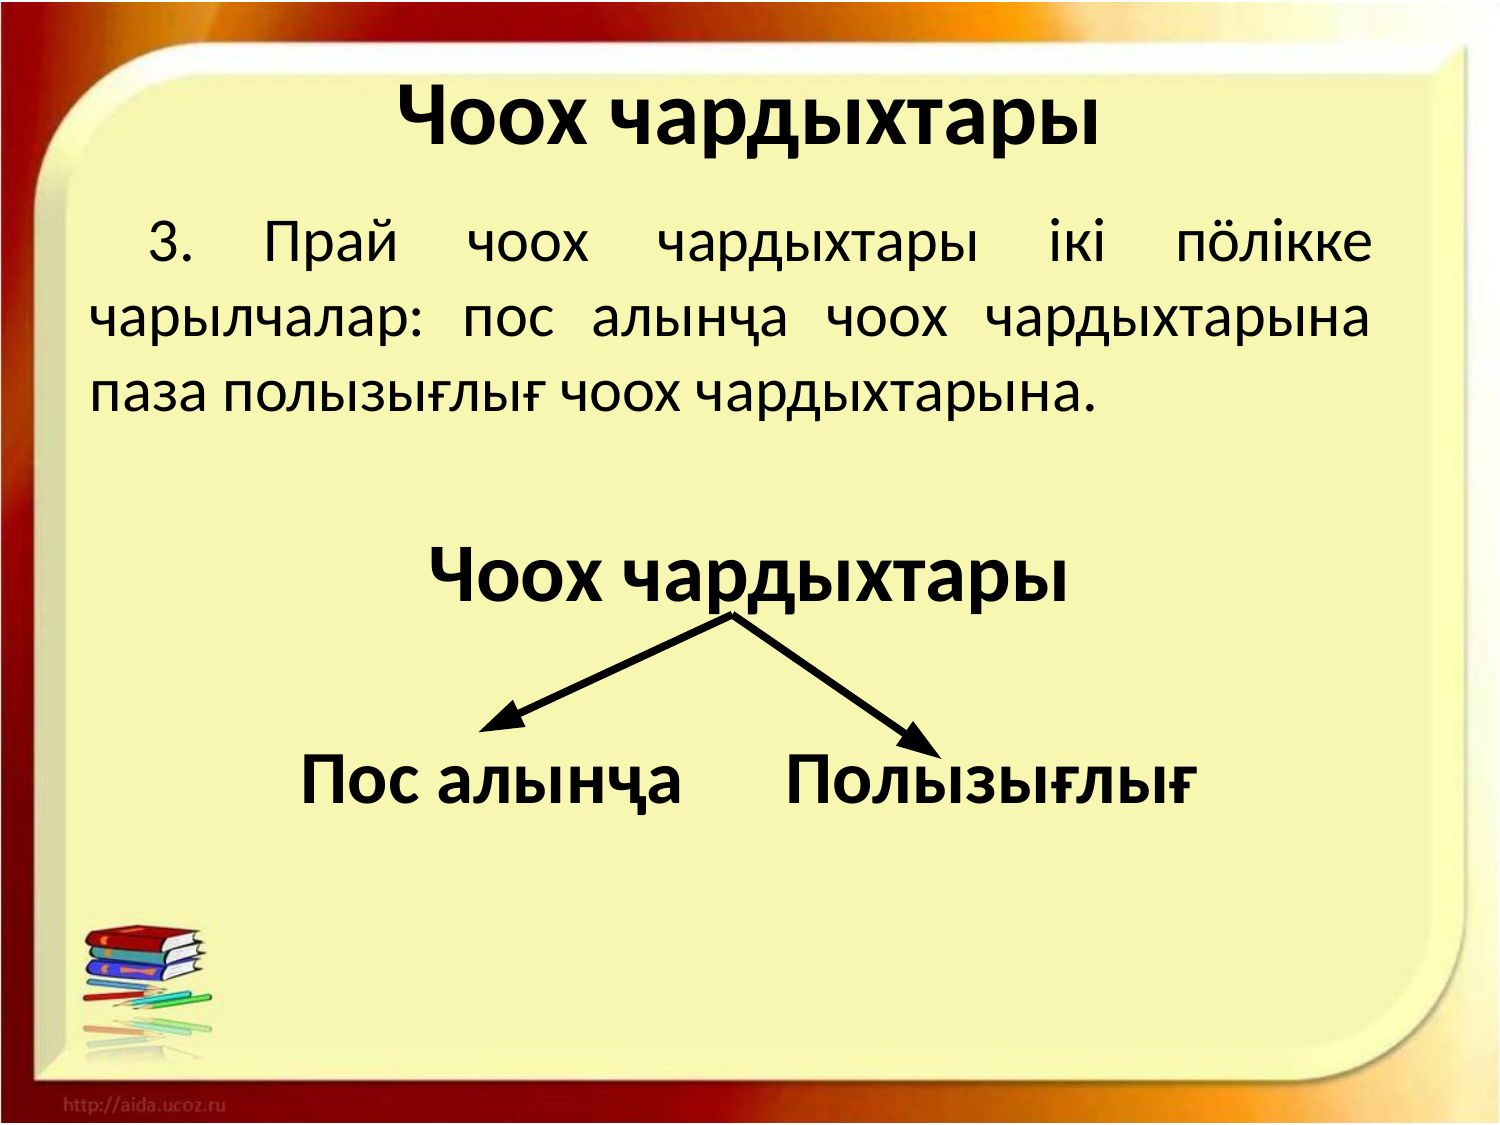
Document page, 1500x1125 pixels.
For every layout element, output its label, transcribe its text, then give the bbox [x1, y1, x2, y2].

list 3. Прай чоох чардыхтары iкi пӧлiкке чарылчалар: пос алынҷа чоох чардыхтарына паза полызығлығ чоох чардыхтарына. Чоох чардыхтары Пос алынҷа Полызығлығ [75, 191, 1425, 1071]
title Чоох чардыхтары [75, 45, 1425, 191]
picture [0, 2, 1500, 1123]
